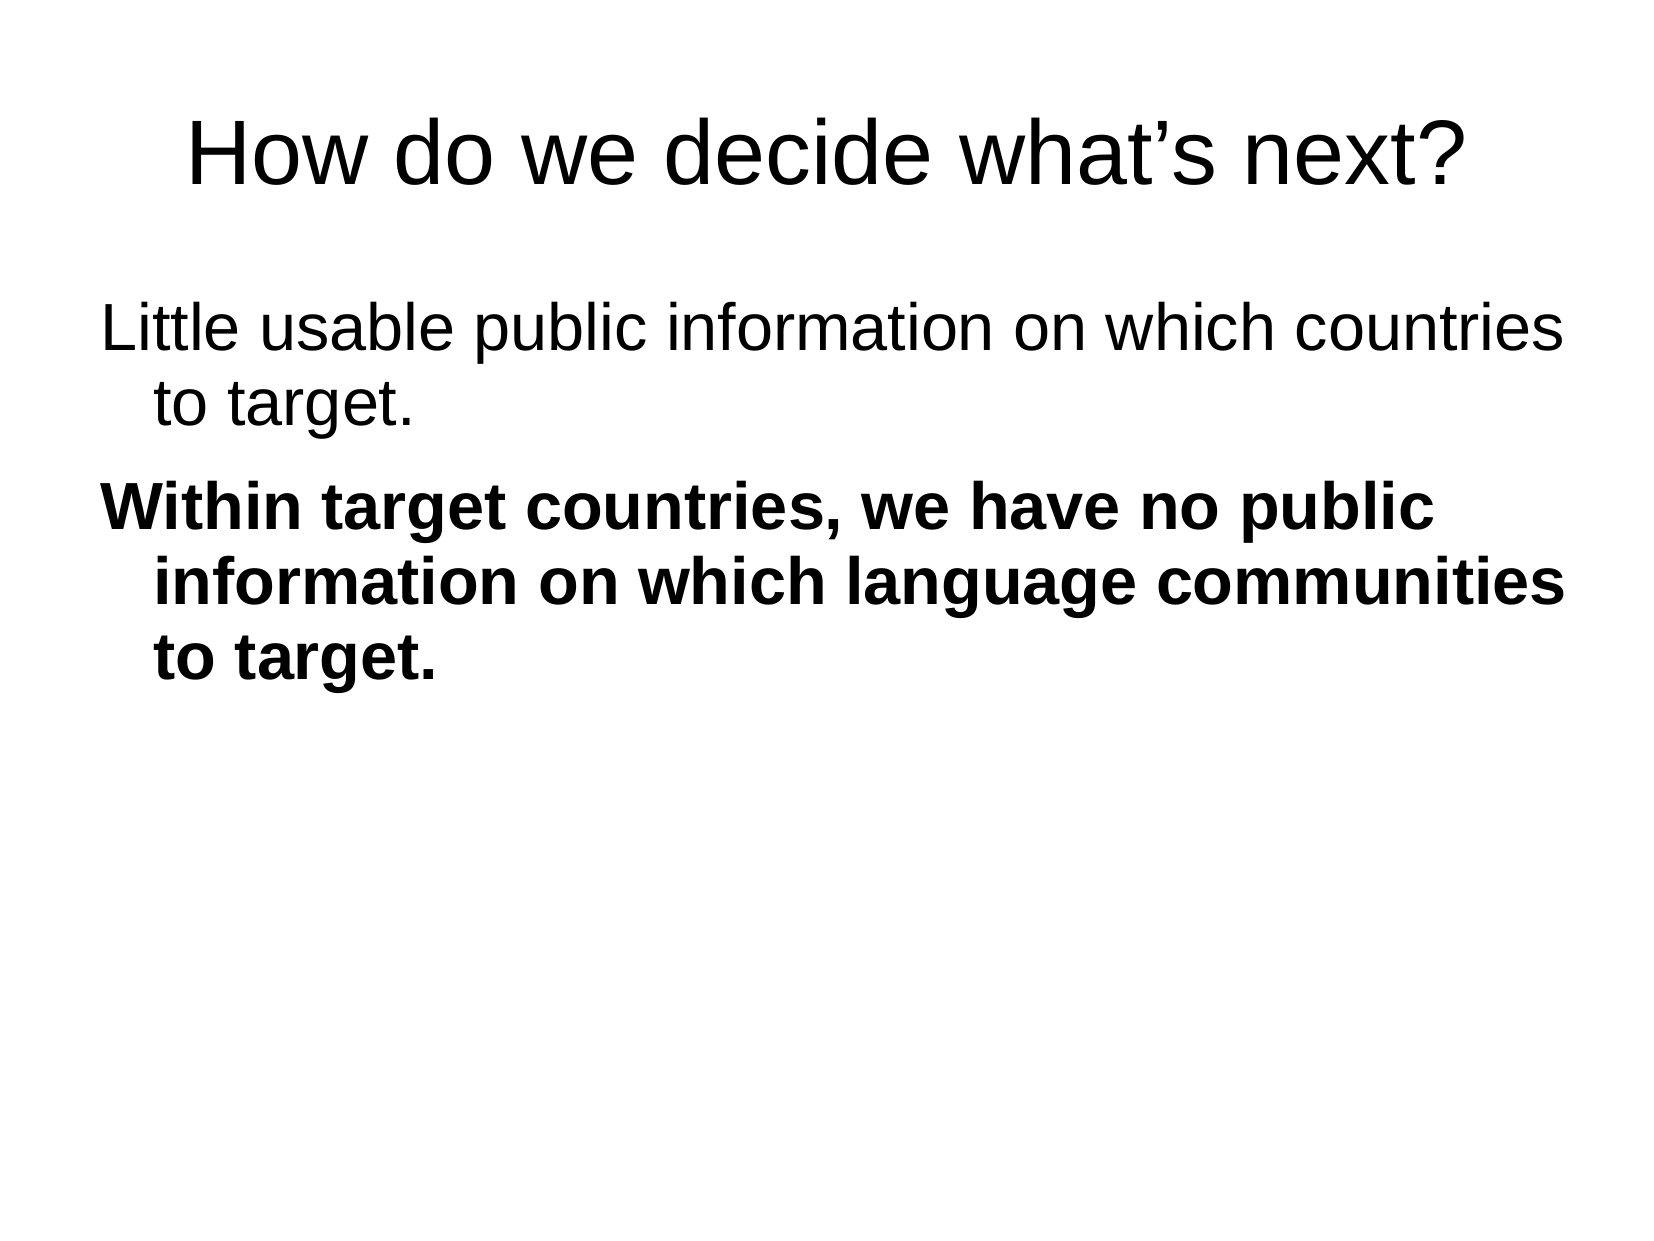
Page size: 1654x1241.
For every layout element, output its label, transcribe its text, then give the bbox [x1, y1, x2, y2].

list Little usable public information on which countries to target. Within target countries, we have no public information on which language communities to target. [82, 290, 1571, 1094]
title How do we decide what’s next? [82, 56, 1571, 250]
